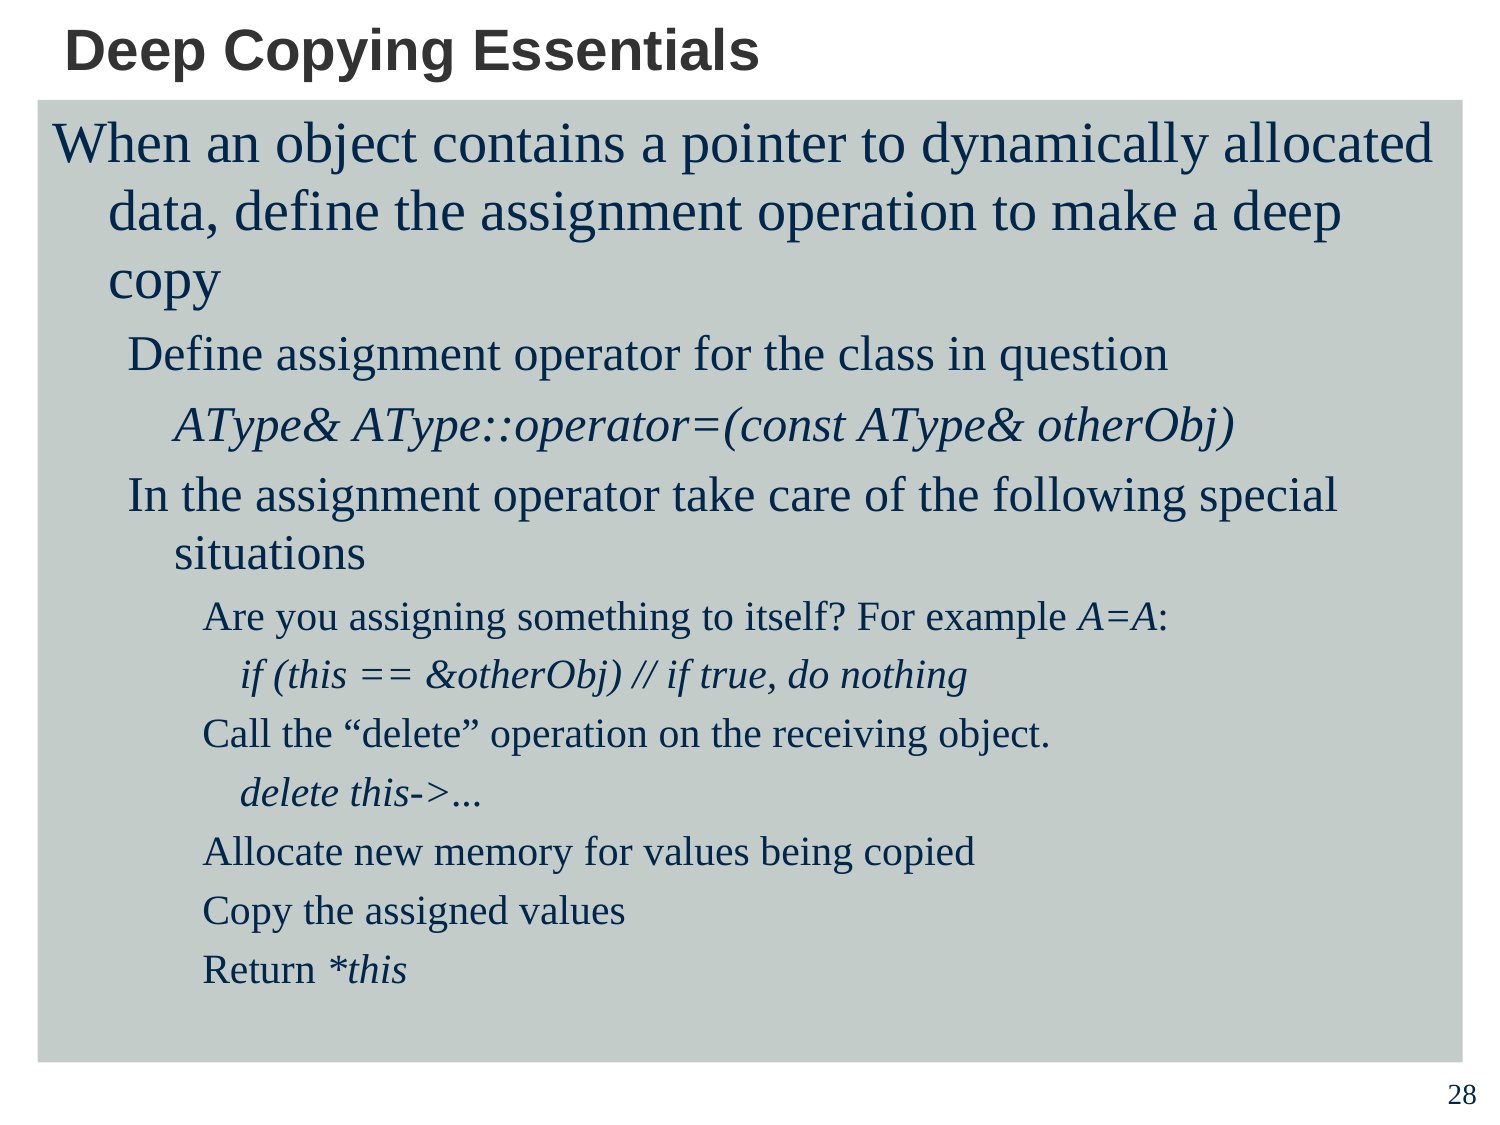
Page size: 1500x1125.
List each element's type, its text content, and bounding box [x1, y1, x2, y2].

list When an object contains a pointer to dynamically allocated data, define the assignment operation to make a deep copy Define assignment operator for the class in question AType& AType::operator=(const AType& otherObj) In the assignment operator take care of the following special situations Are you assigning something to itself? For example A=A: if (this == &otherObj) // if true, do nothing Call the “delete” operation on the receiving object. delete this->... Allocate new memory for values being copied Copy the assigned values Return *this [37, 99, 1463, 1063]
title Deep Copying Essentials [49, 0, 1450, 91]
